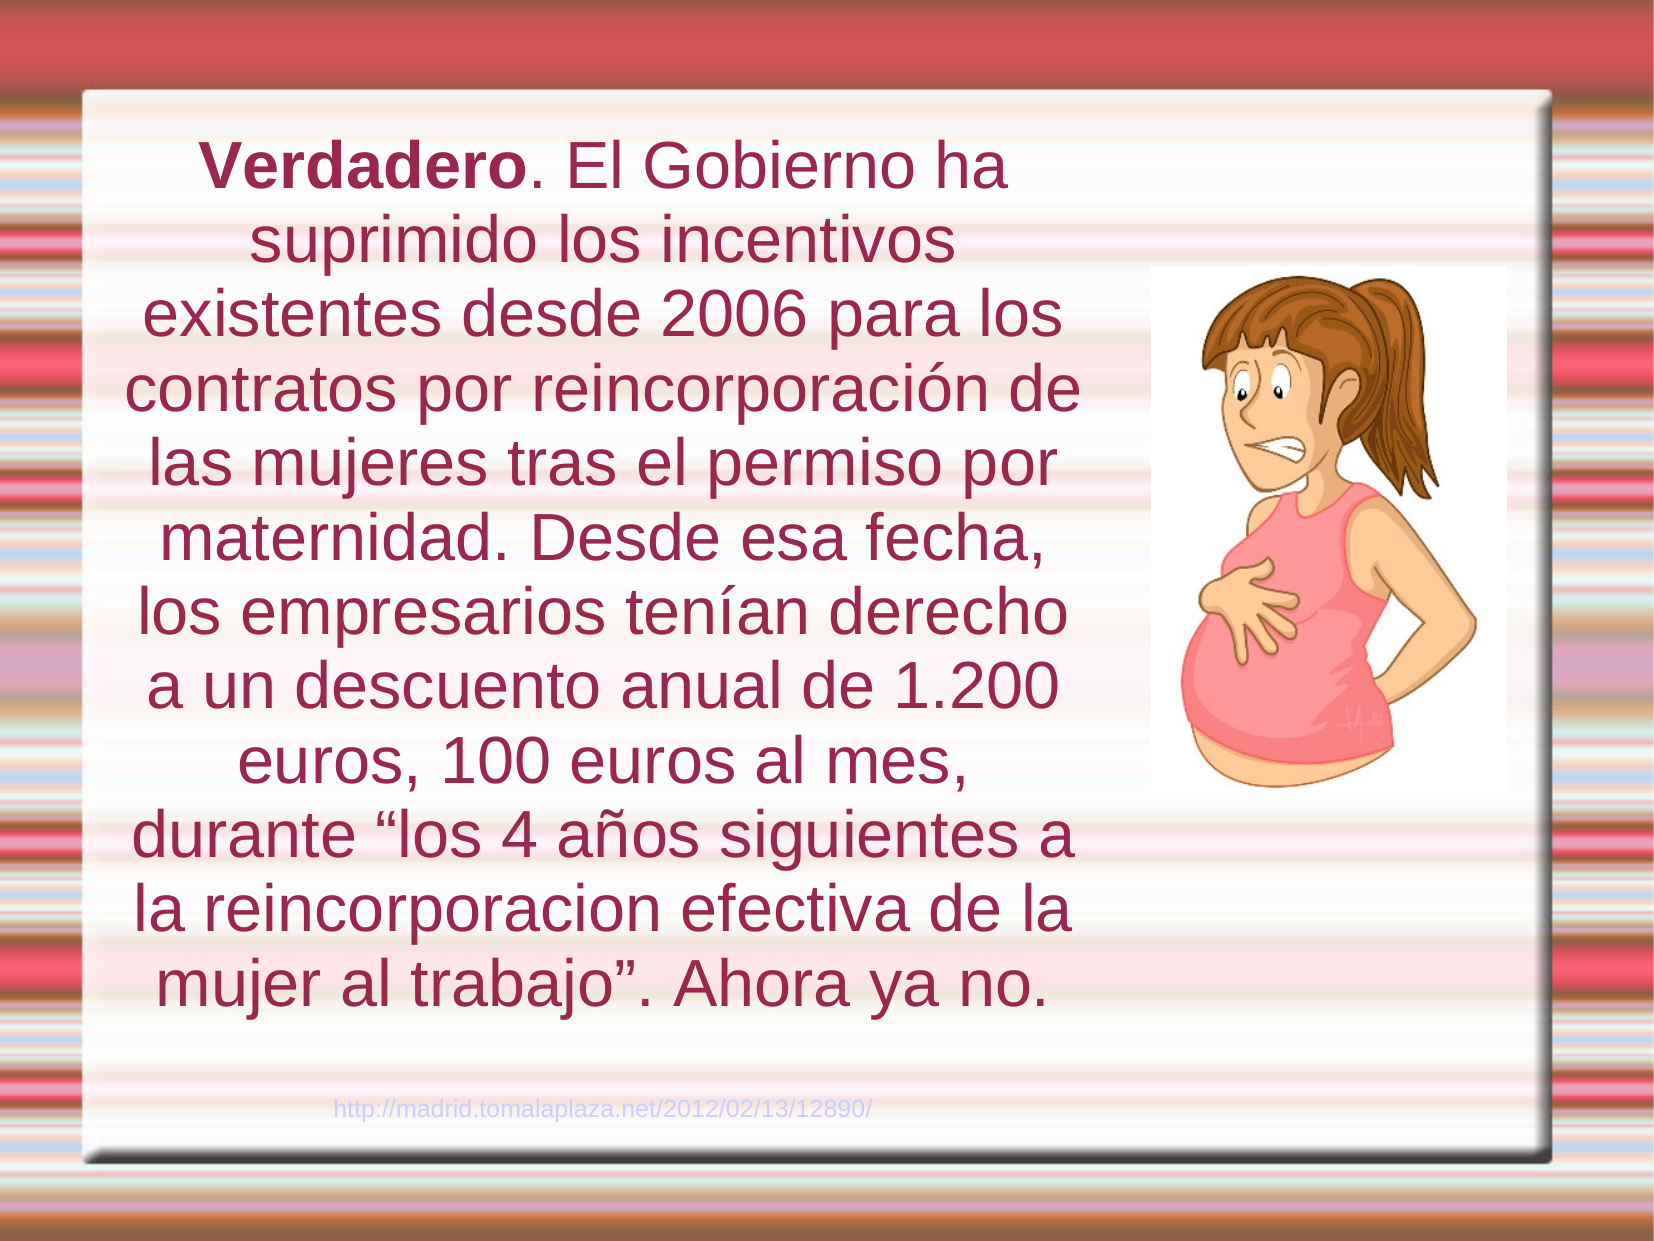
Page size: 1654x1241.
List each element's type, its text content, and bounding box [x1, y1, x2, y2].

text_box Verdadero. El Gobierno ha suprimido los incentivos existentes desde 2006 para los contratos por reincorporación de las mujeres tras el permiso por maternidad. Desde esa fecha, los empresarios tenían derecho a un descuento anual de 1.200 euros, 100 euros al mes, durante “los 4 años siguientes a la reincorporacion efectiva de la mujer al trabajo”. Ahora ya no. http://madrid.tomalaplaza.net/2012/02/13/12890/ [118, 123, 1090, 1152]
picture [0, 0, 1654, 1241]
